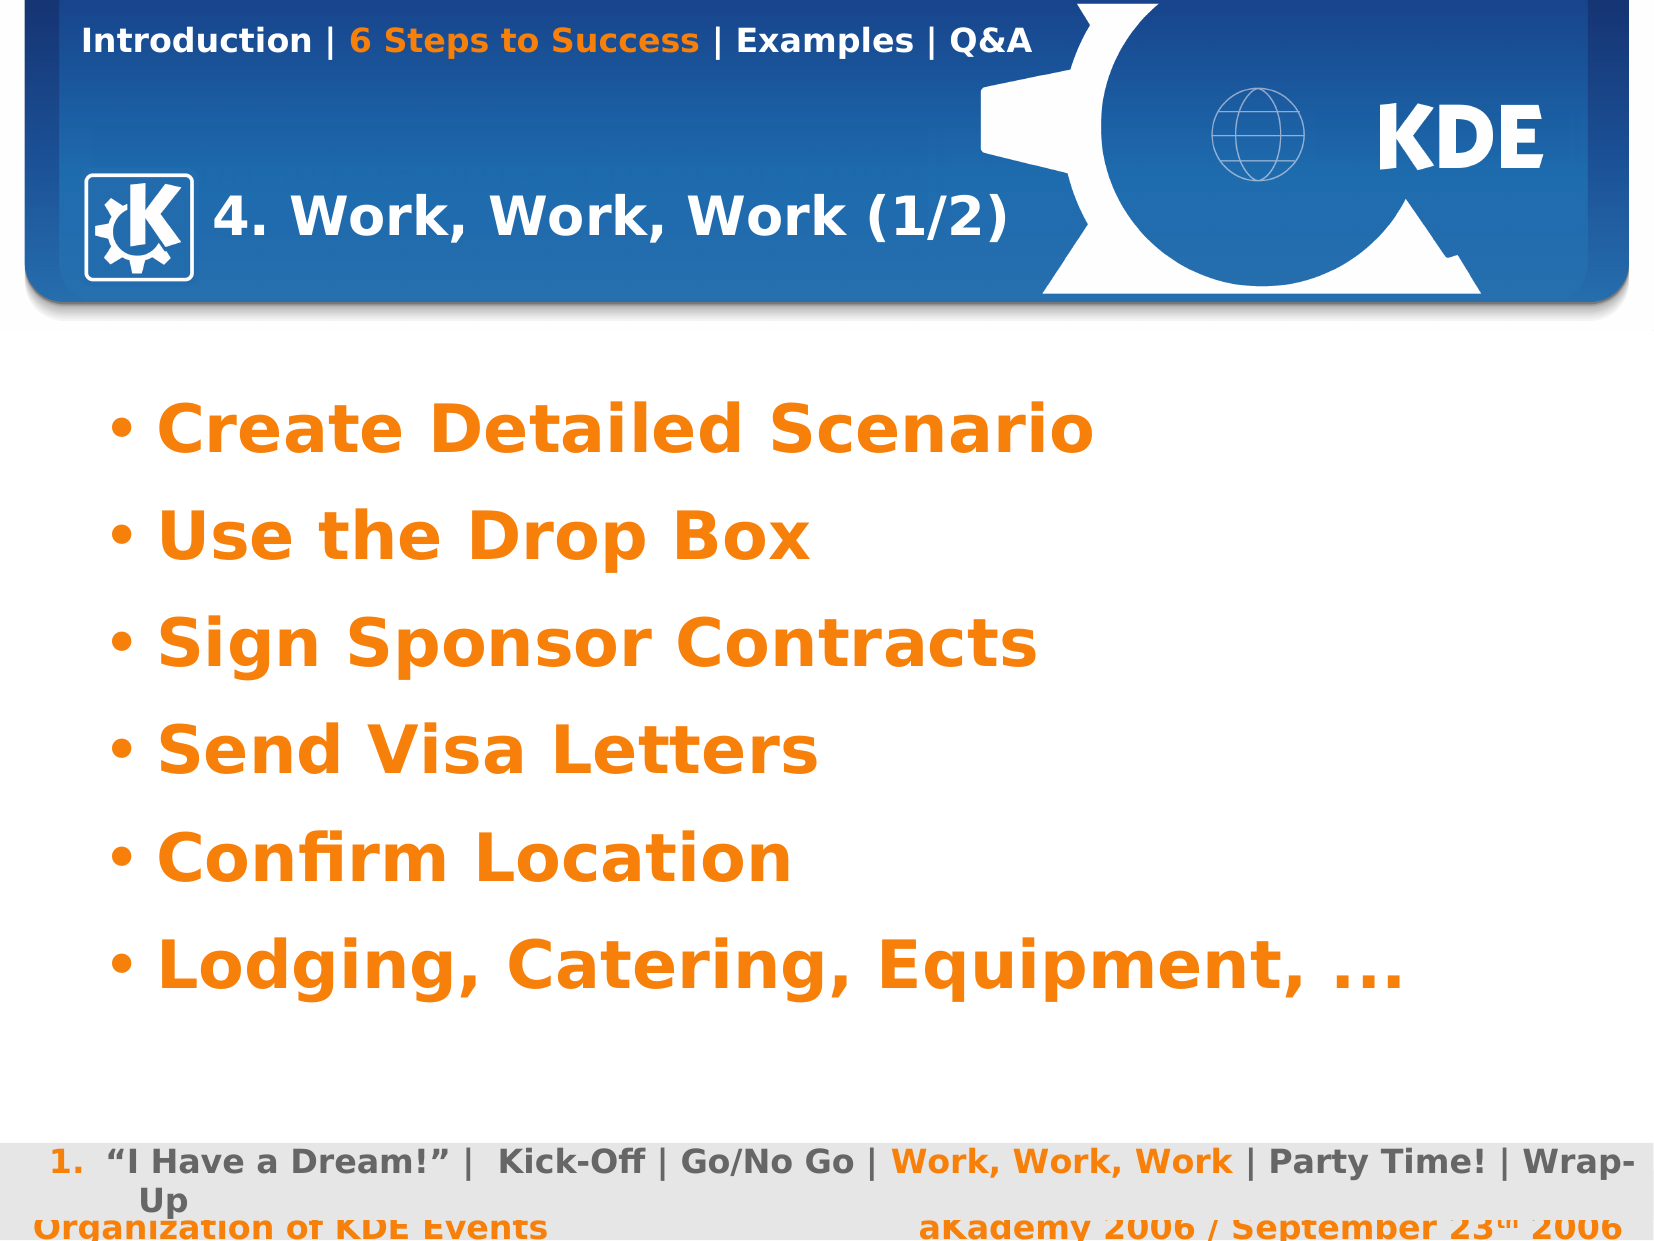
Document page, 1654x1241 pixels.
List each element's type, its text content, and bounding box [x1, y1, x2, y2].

list “I Have a Dream!” | Kick-Off | Go/No Go | Work, Work, Work | Party Time! | Wrap-Up [0, 1142, 1654, 1182]
list Create Detailed Scenario Use the Drop Box Sign Sponsor Contracts Send Visa Letters Confirm Location Lodging, Catering, Equipment, ... [67, 390, 1556, 1103]
picture [0, 0, 1654, 331]
title 4. Work, Work, Work (1/2) [212, 177, 1061, 257]
title Introduction | 6 Steps to Success | Examples | Q&A [80, 18, 1056, 64]
